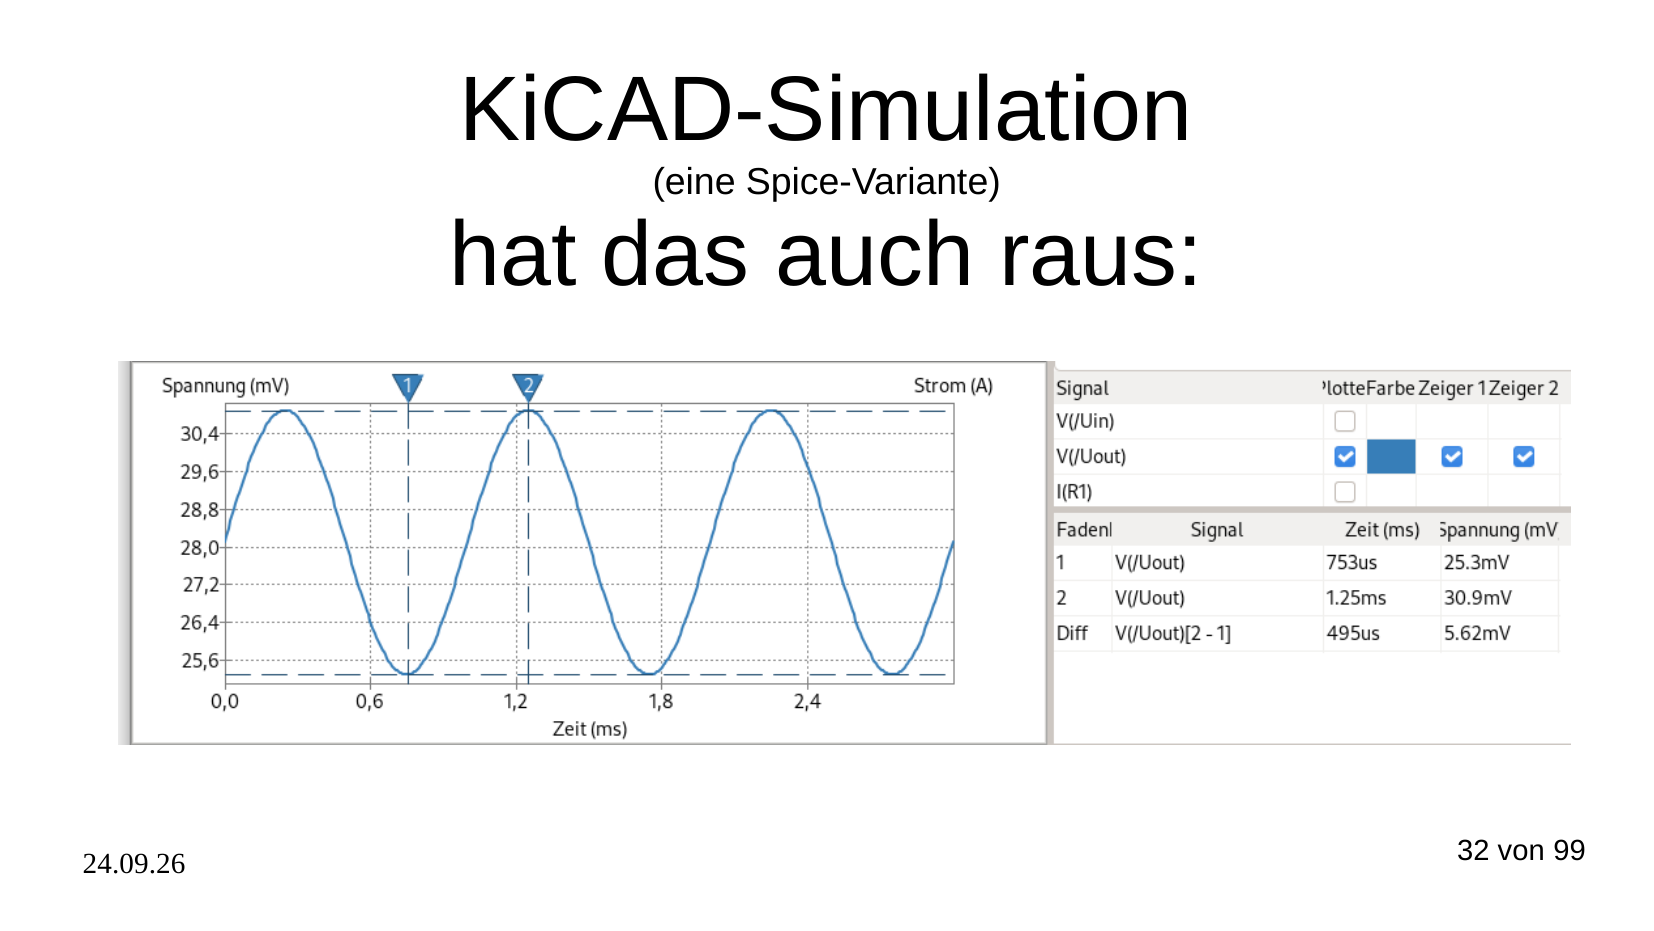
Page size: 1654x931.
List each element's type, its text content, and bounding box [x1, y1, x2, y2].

title KiCAD-Simulation (eine Spice-Variante) hat das auch raus: [82, 57, 1571, 305]
picture [118, 361, 1571, 745]
